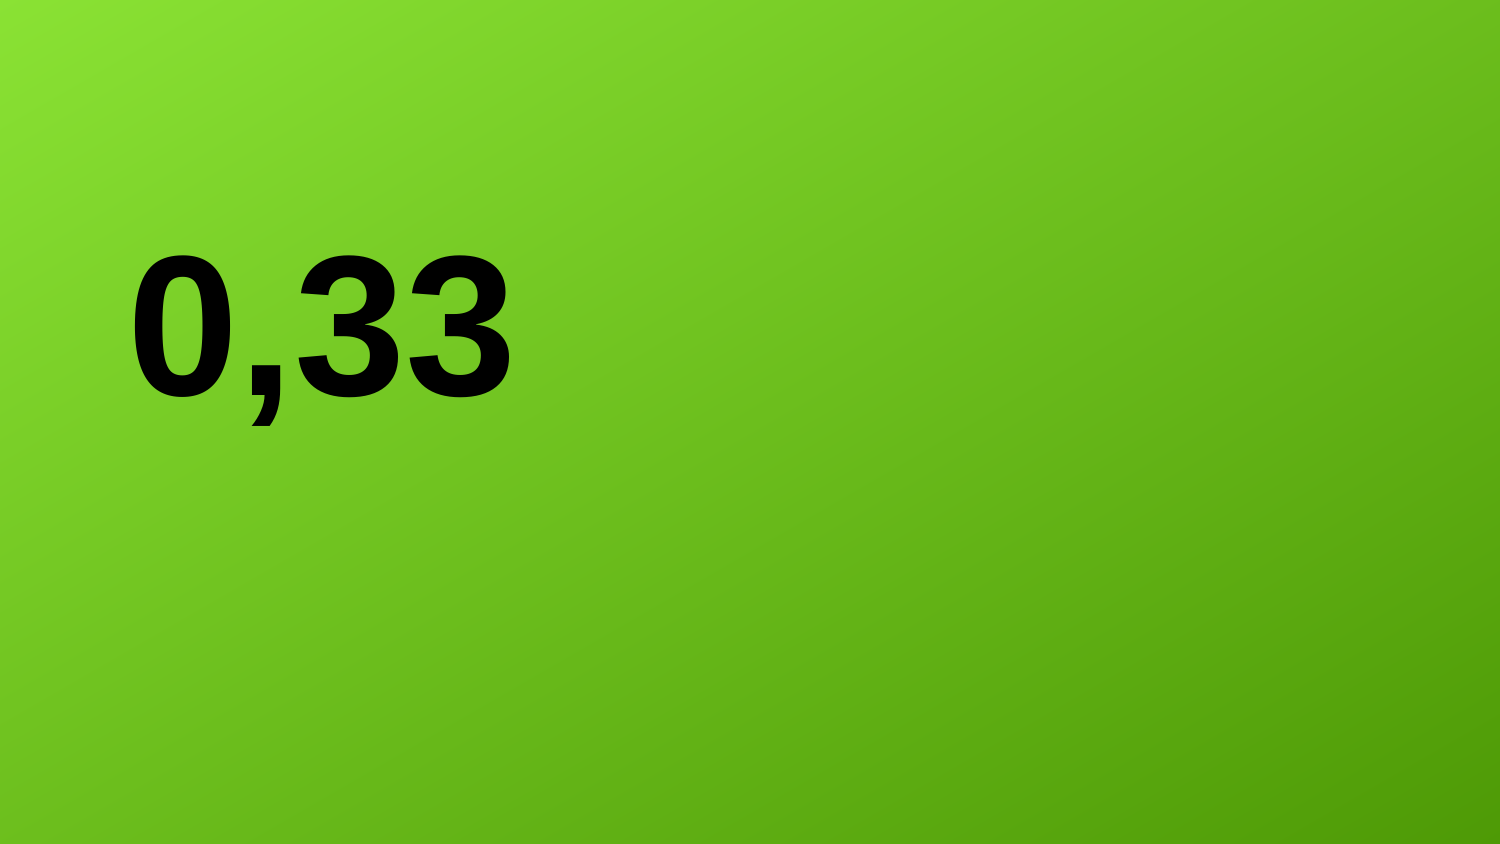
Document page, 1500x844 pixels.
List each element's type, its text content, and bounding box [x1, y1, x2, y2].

title 0,33 [112, 259, 1388, 450]
